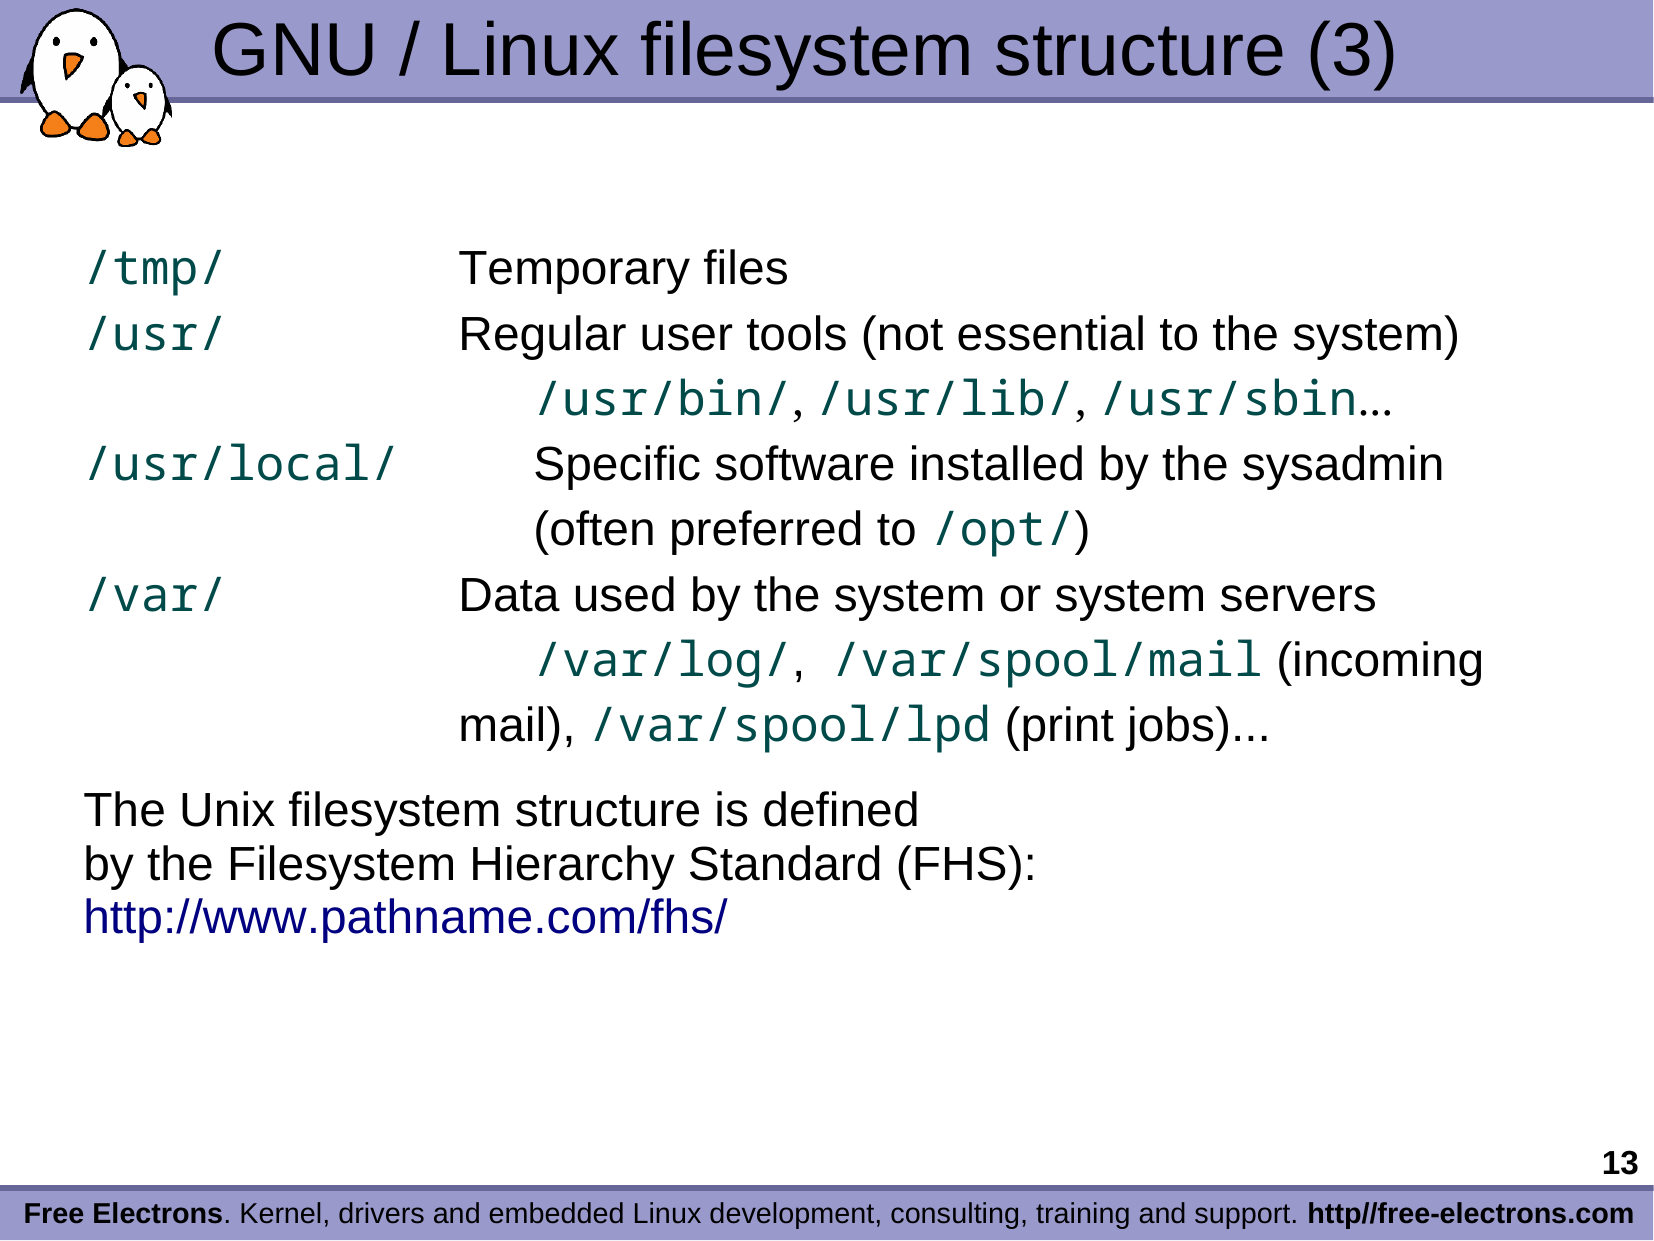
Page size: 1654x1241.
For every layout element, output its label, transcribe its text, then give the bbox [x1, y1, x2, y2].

list /tmp/ Temporary files /usr/ Regular user tools (not essential to the system) /usr/bin/, /usr/lib/, /usr/sbin... /usr/local/ Specific software installed by the sysadmin (often preferred to /opt/) /var/ Data used by the system or system servers /var/log/, /var/spool/mail (incoming mail), /var/spool/lpd (print jobs)... The Unix filesystem structure is defined by the Filesystem Hierarchy Standard (FHS): http://www.pathname.com/fhs/ [60, 233, 1579, 984]
picture [20, 8, 172, 147]
title GNU / Linux filesystem structure (3) [60, 0, 1551, 100]
